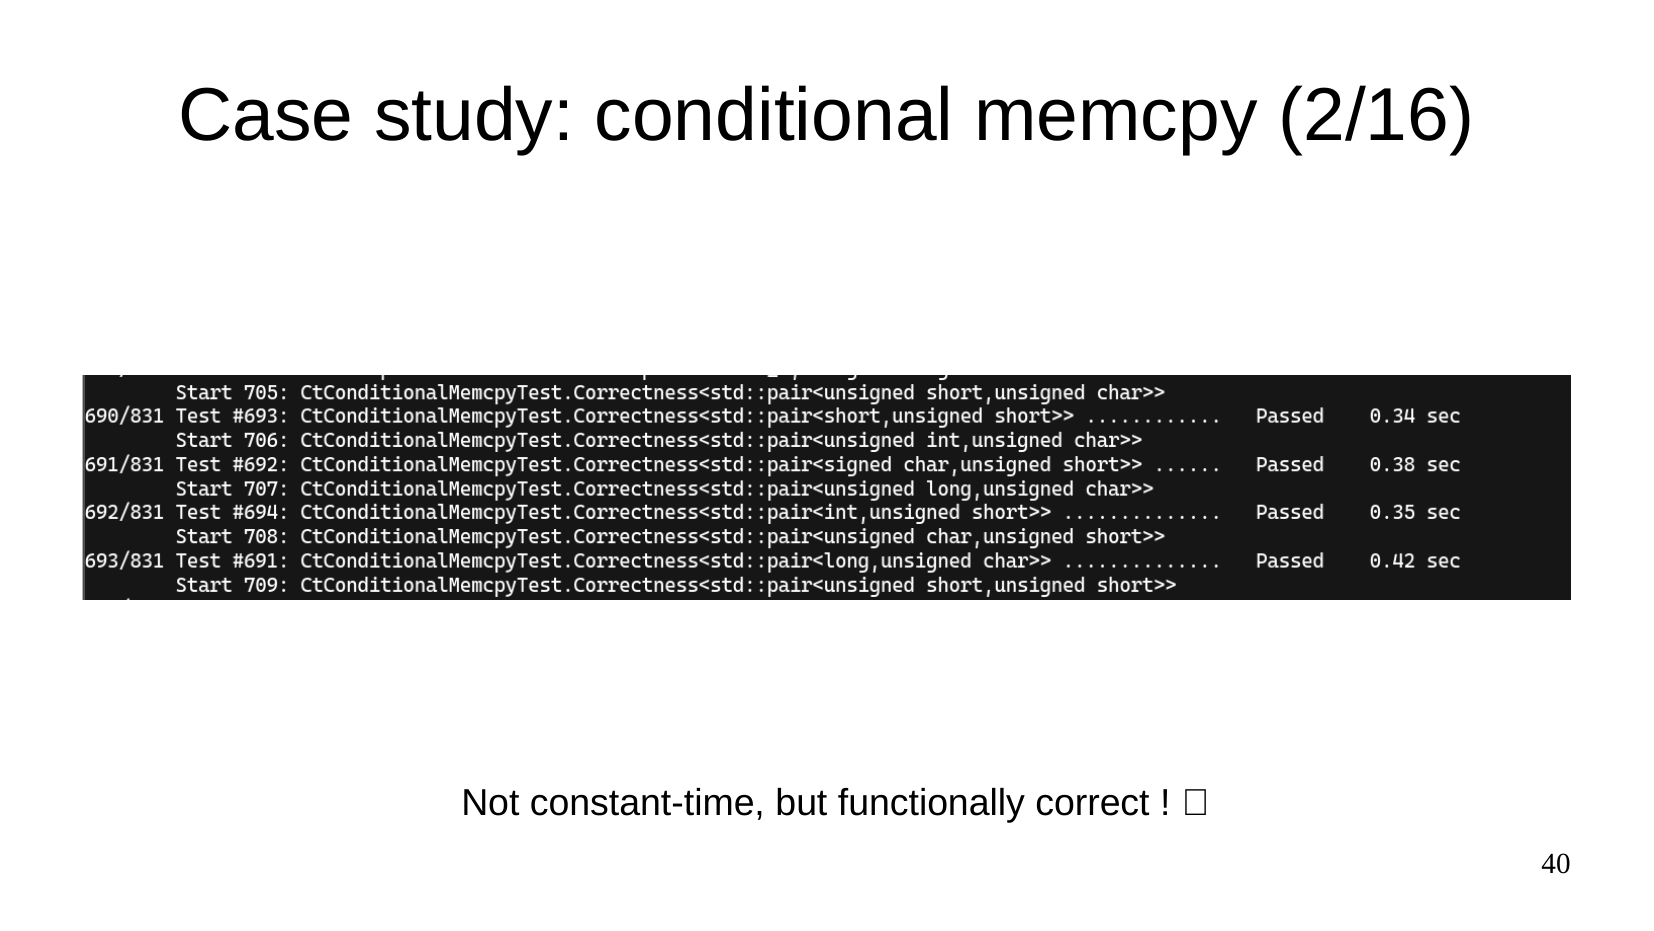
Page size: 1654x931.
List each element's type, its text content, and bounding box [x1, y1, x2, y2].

title Case study: conditional memcpy (2/16) [82, 37, 1571, 193]
picture [82, 375, 1571, 600]
text_box Not constant-time, but functionally correct ! ✅ [413, 773, 1258, 839]
